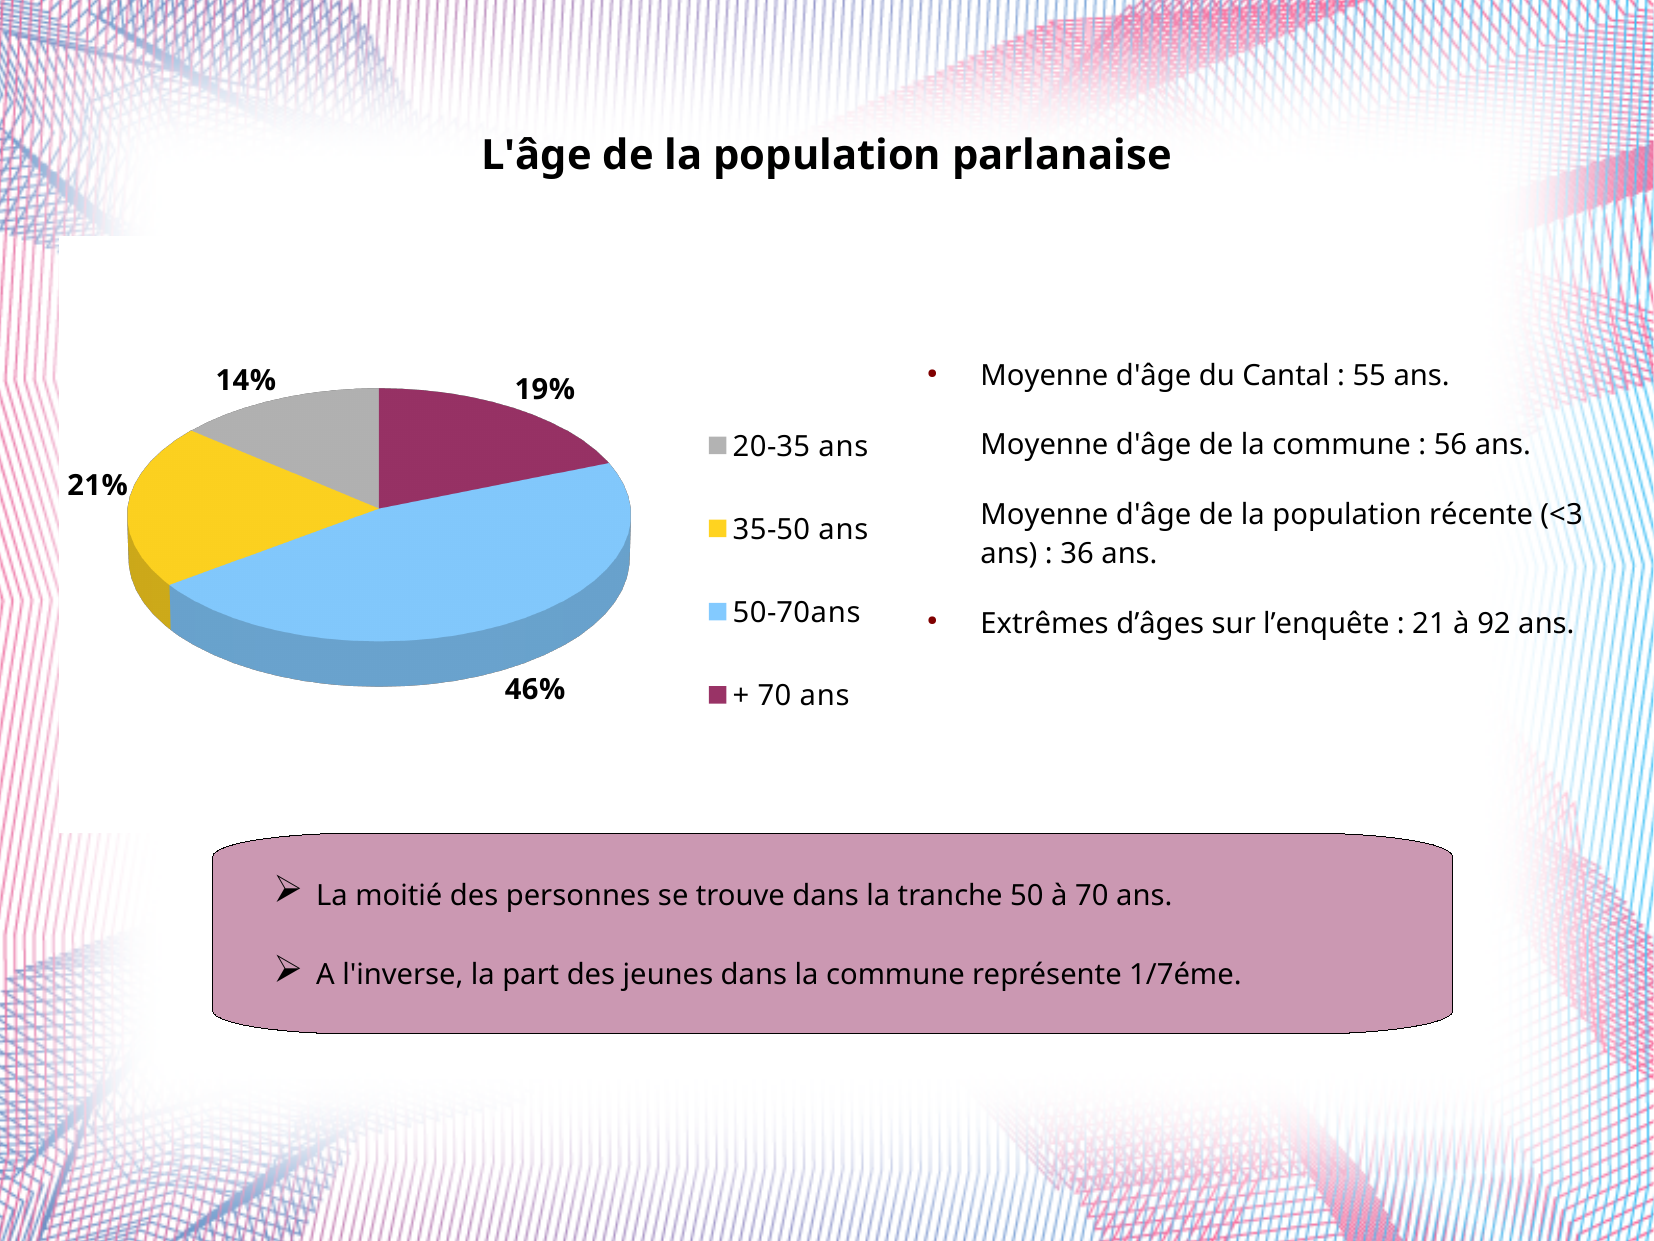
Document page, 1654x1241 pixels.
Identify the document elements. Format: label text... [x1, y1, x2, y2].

text_box La moitié des personnes se trouve dans la tranche 50 à 70 ans. A l'inverse, la part des jeunes dans la commune représente 1/7éme. [212, 833, 1453, 1034]
chart [59, 236, 910, 834]
picture [0, 0, 1654, 1241]
title L'âge de la population parlanaise [82, 49, 1571, 257]
list Moyenne d'âge du Cantal : 55 ans. Moyenne d'âge de la commune : 56 ans. Moyenne d'âge de la population récente (<3 ans) : 36 ans. Extrêmes d’âges sur l’enquête : 21 à 92 ans. [910, 354, 1630, 686]
